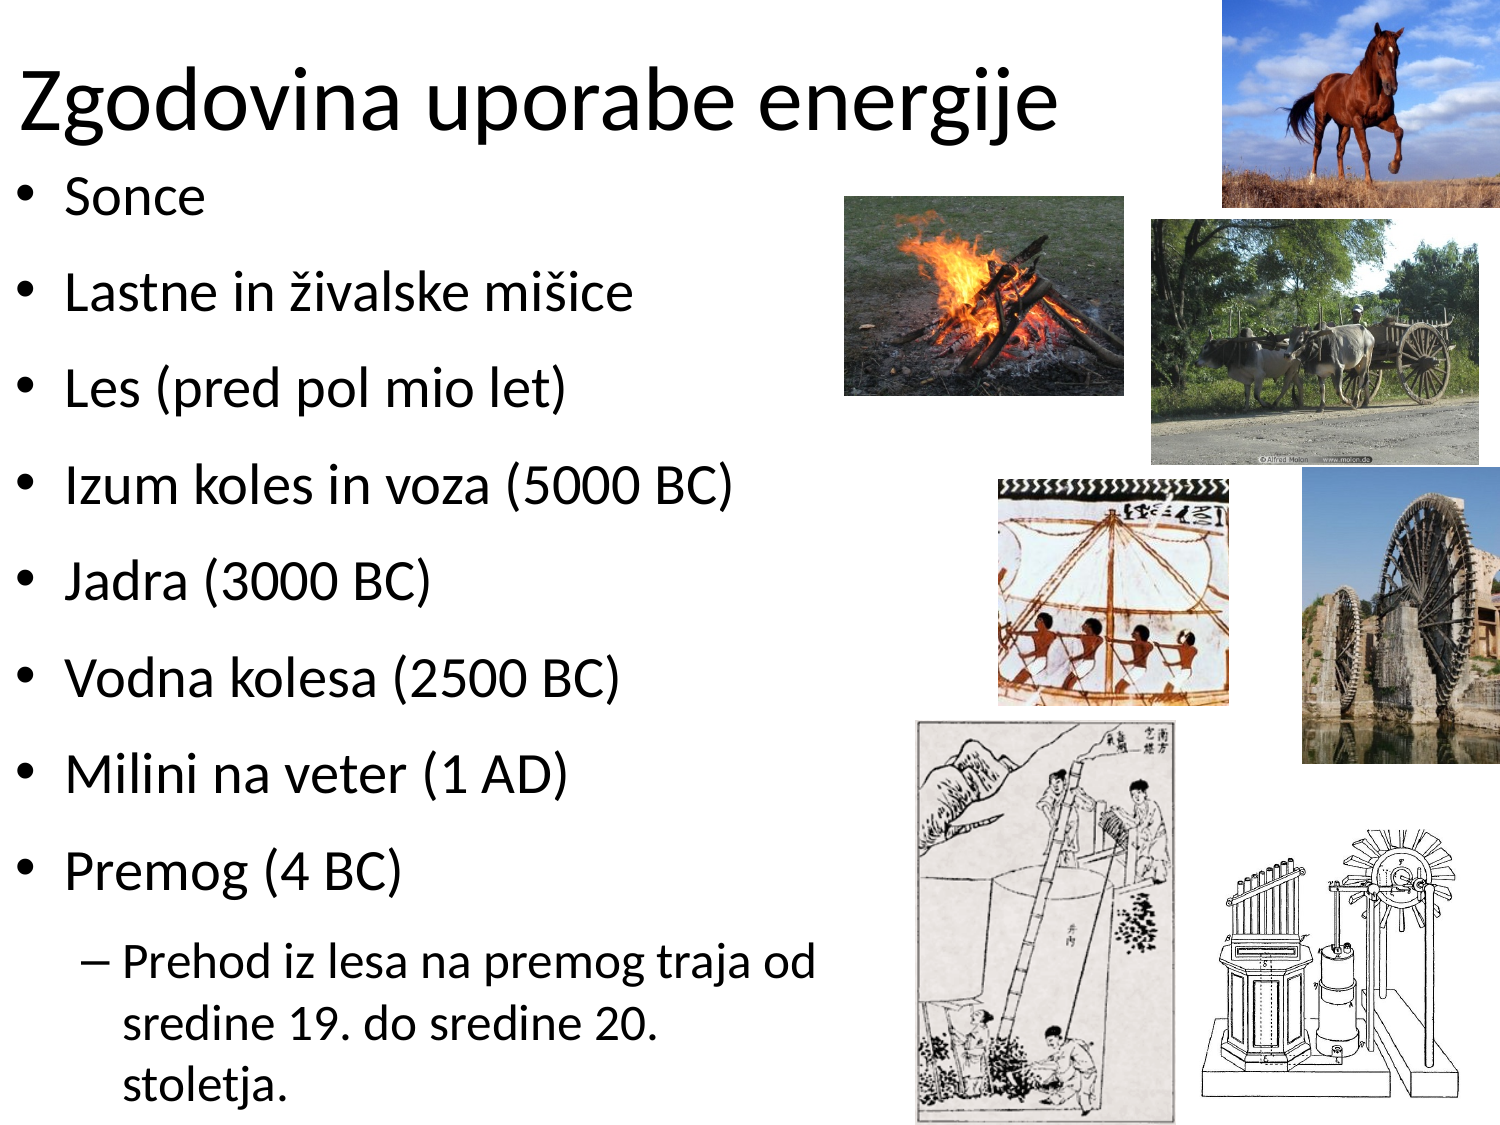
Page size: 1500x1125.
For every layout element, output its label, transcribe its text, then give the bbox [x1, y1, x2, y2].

picture [1222, 0, 1500, 209]
list Sonce Lastne in živalske mišice Les (pred pol mio let) Izum koles in voza (5000 BC) Jadra (3000 BC) Vodna kolesa (2500 BC) Milini na veter (1 AD) Premog (4 BC) Prehod iz lesa na premog traja od sredine 19. do sredine 20. stoletja. [0, 149, 845, 1125]
picture [1151, 219, 1479, 465]
picture [915, 720, 1500, 1125]
picture [844, 196, 1124, 396]
title Zgodovina uporabe energije [0, 0, 1081, 188]
picture [1302, 467, 1500, 764]
picture [998, 479, 1229, 706]
